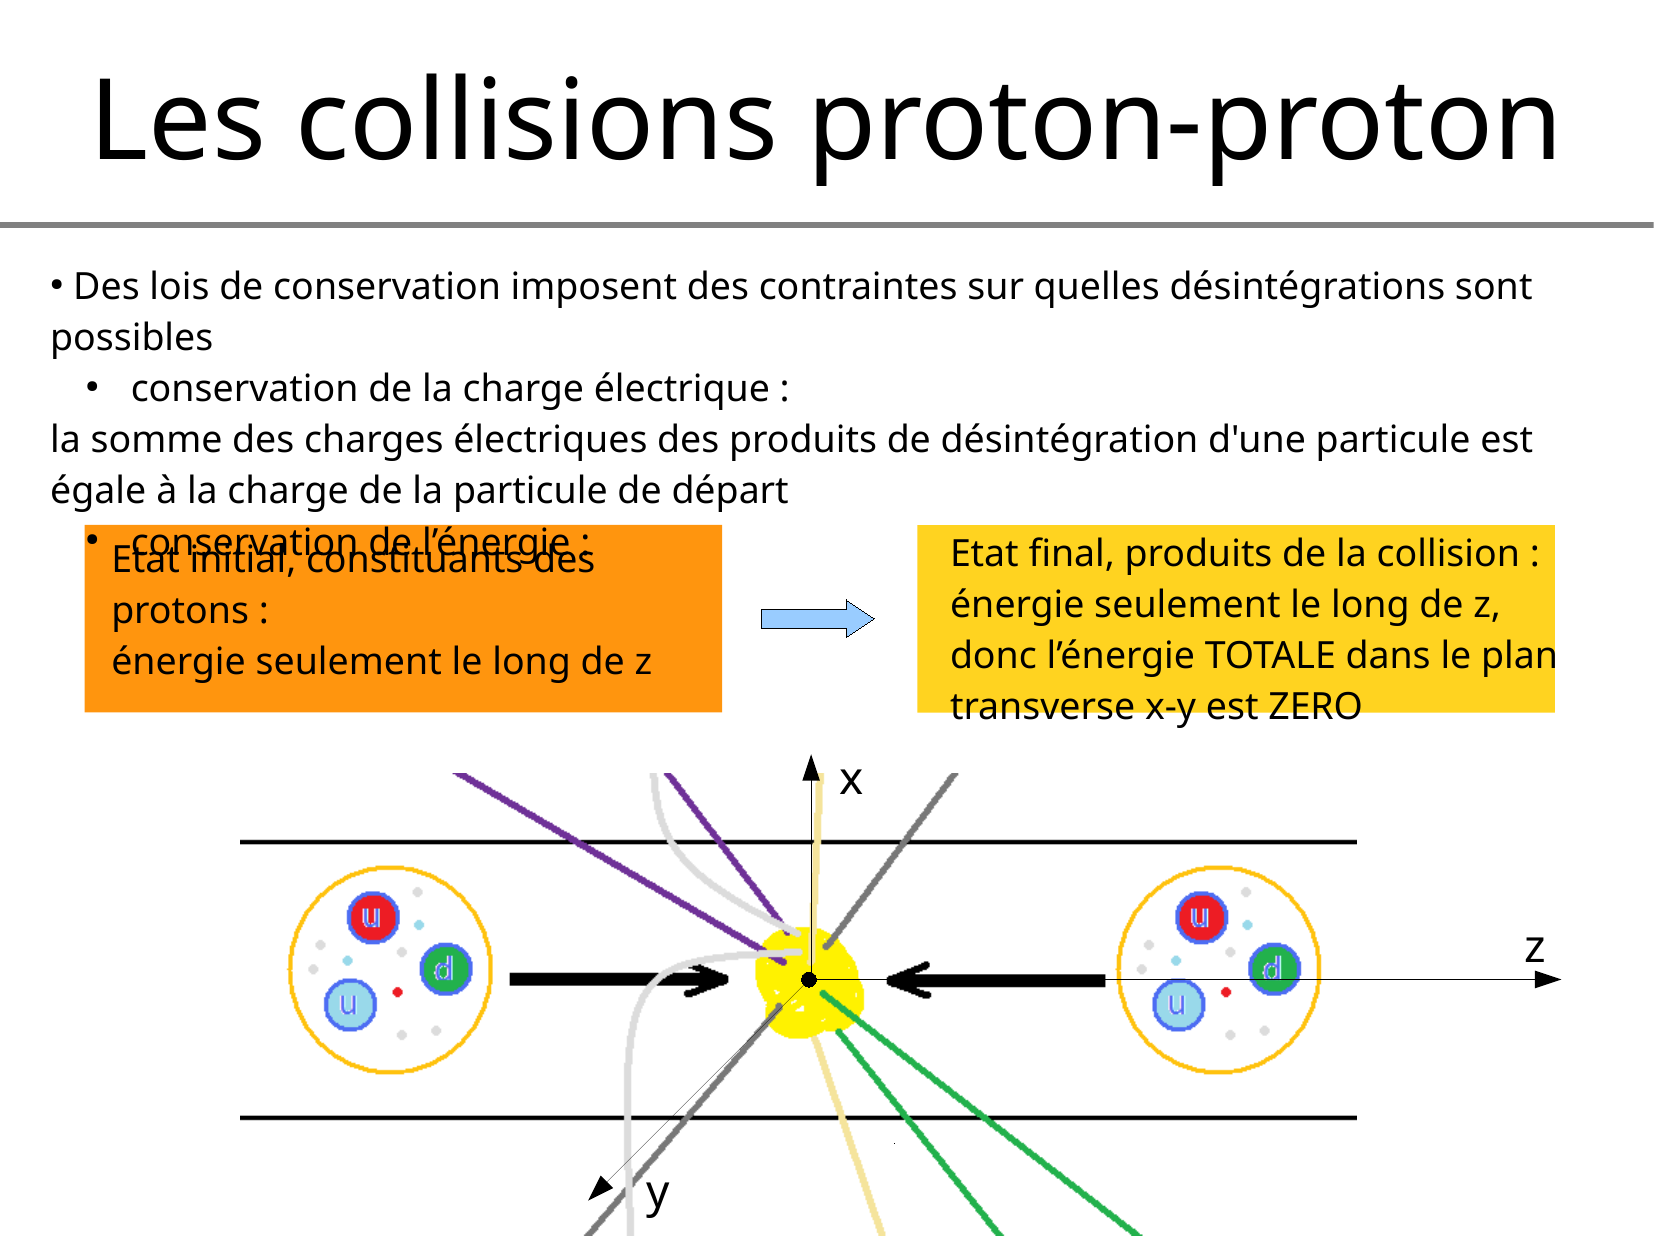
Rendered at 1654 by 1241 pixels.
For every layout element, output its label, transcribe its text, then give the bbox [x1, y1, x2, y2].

text_box [1339, 706, 1356, 713]
text_box [1120, 706, 1153, 713]
text_box Etat final, produits de la collision : énergie seulement le long de z, donc l’énergie TOTALE dans le plan transverse x-y est ZERO [935, 518, 1611, 706]
text_box [1190, 706, 1207, 713]
text_box [1211, 706, 1240, 713]
text_box [1046, 706, 1053, 713]
text_box [761, 599, 875, 638]
text_box [1182, 706, 1189, 713]
text_box [1065, 706, 1083, 713]
text_box [1235, 706, 1248, 713]
text_box [1276, 706, 1293, 713]
text_box [1005, 706, 1016, 713]
text_box [917, 525, 953, 713]
text_box [1054, 706, 1061, 713]
text_box Etat initial, constituants des protons : énergie seulement le long de z [96, 524, 772, 626]
text_box [969, 706, 993, 713]
text_box [1019, 706, 1035, 713]
picture [240, 773, 1357, 1236]
text_box [1157, 706, 1181, 713]
text_box [957, 706, 966, 713]
text_box Des lois de conservation imposent des contraintes sur quelles désintégrations sont possibles conservation de la charge électrique : la somme des charges électriques des produits de désintégration d'une particule est égale à la charge de la particule de départ conservation de l’énergie : [35, 252, 1576, 483]
text_box z [1509, 906, 1585, 974]
text_box [1359, 706, 1555, 713]
text_box [1030, 706, 1045, 713]
text_box [983, 709, 993, 713]
text_box [84, 524, 723, 713]
text_box [1252, 706, 1276, 713]
text_box [1296, 706, 1314, 713]
text_box y [631, 1150, 707, 1219]
text_box [1104, 706, 1116, 713]
text_box [1317, 708, 1325, 713]
text_box [801, 972, 817, 988]
text_box [1086, 706, 1109, 713]
picture [812, 773, 1357, 979]
text_box [1326, 706, 1336, 713]
text_box Les collisions proton-proton [0, 31, 1654, 176]
text_box [996, 706, 1002, 713]
text_box x [825, 738, 901, 806]
